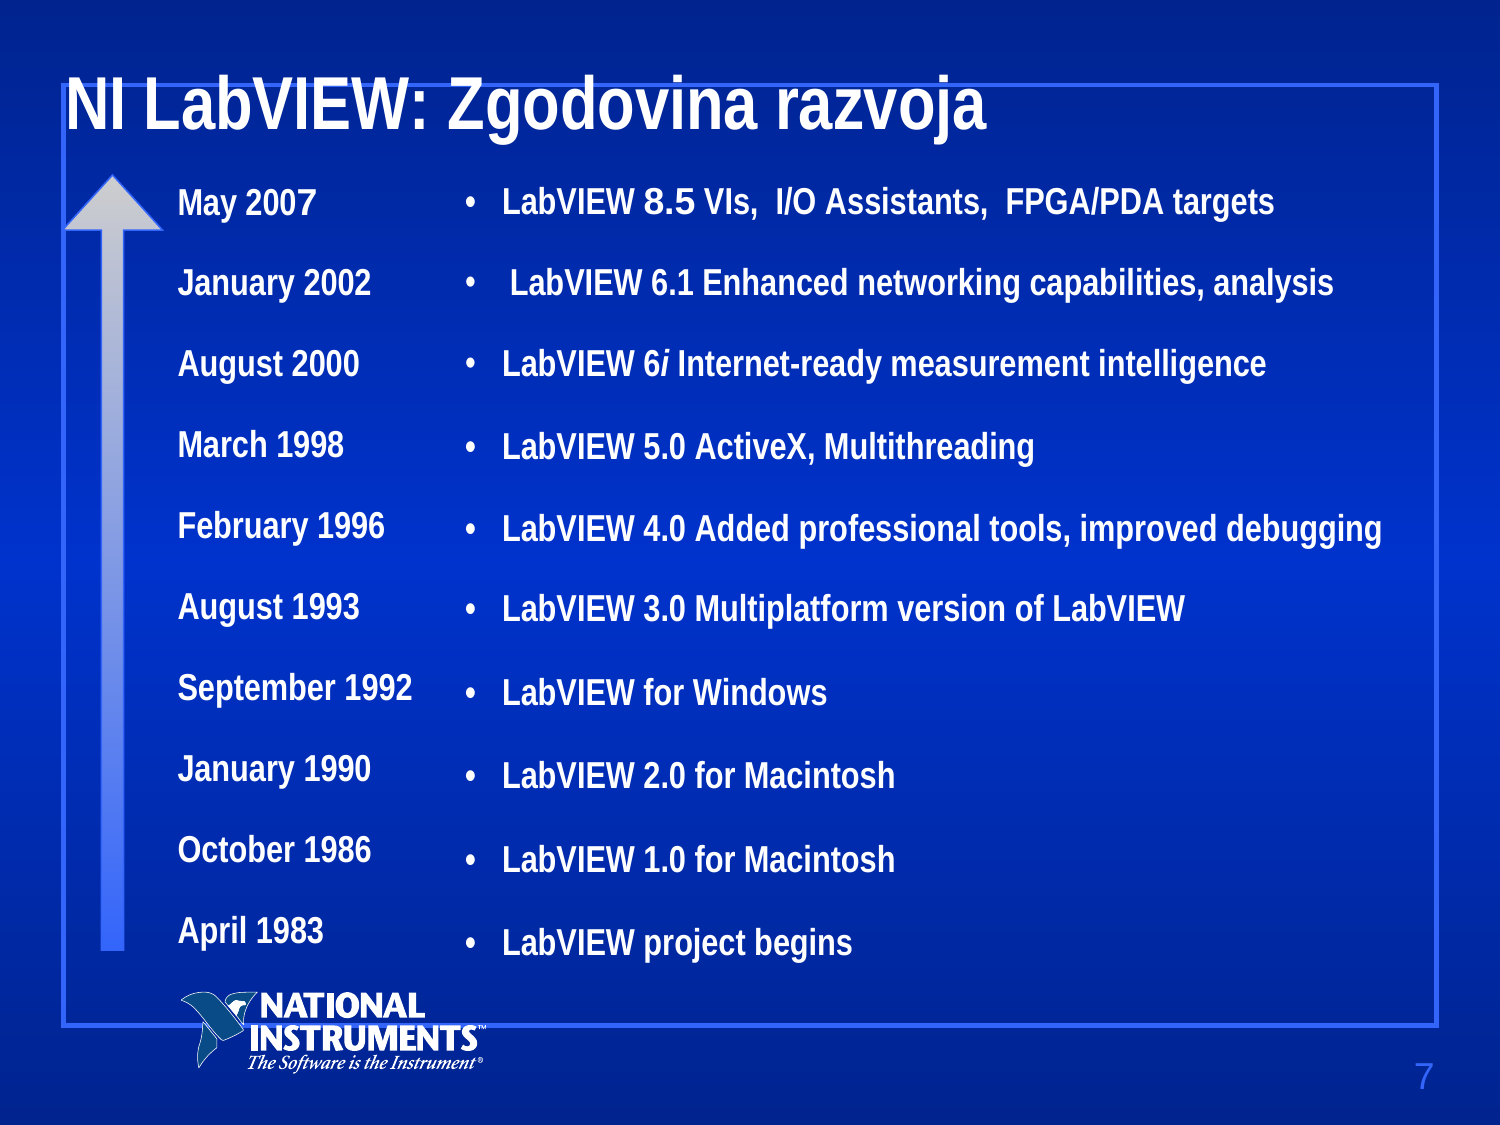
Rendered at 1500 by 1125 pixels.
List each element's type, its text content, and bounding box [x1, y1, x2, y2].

text_box NI LabVIEW: Zgodovina razvoja [50, 36, 1326, 163]
text_box May 2007 January 2002 August 2000 March 1998 February 1996 August 1993 September 1992 January 1990 October 1986 April 1983 [162, 174, 450, 959]
text_box • LabVIEW 8.5 VIs, I/O Assistants, FPGA/PDA targets LabVIEW 6.1 Enhanced networking capabilities, analysis LabVIEW 6i Internet-ready measurement intelligence • LabVIEW 5.0 ActiveX, Multithreading • LabVIEW 4.0 Added professional tools, improved debugging • LabVIEW 3.0 Multiplatform version of LabVIEW • LabVIEW for Windows • LabVIEW 2.0 for Macintosh • LabVIEW 1.0 for Macintosh • LabVIEW project begins [450, 174, 1426, 972]
text_box [62, 174, 163, 951]
